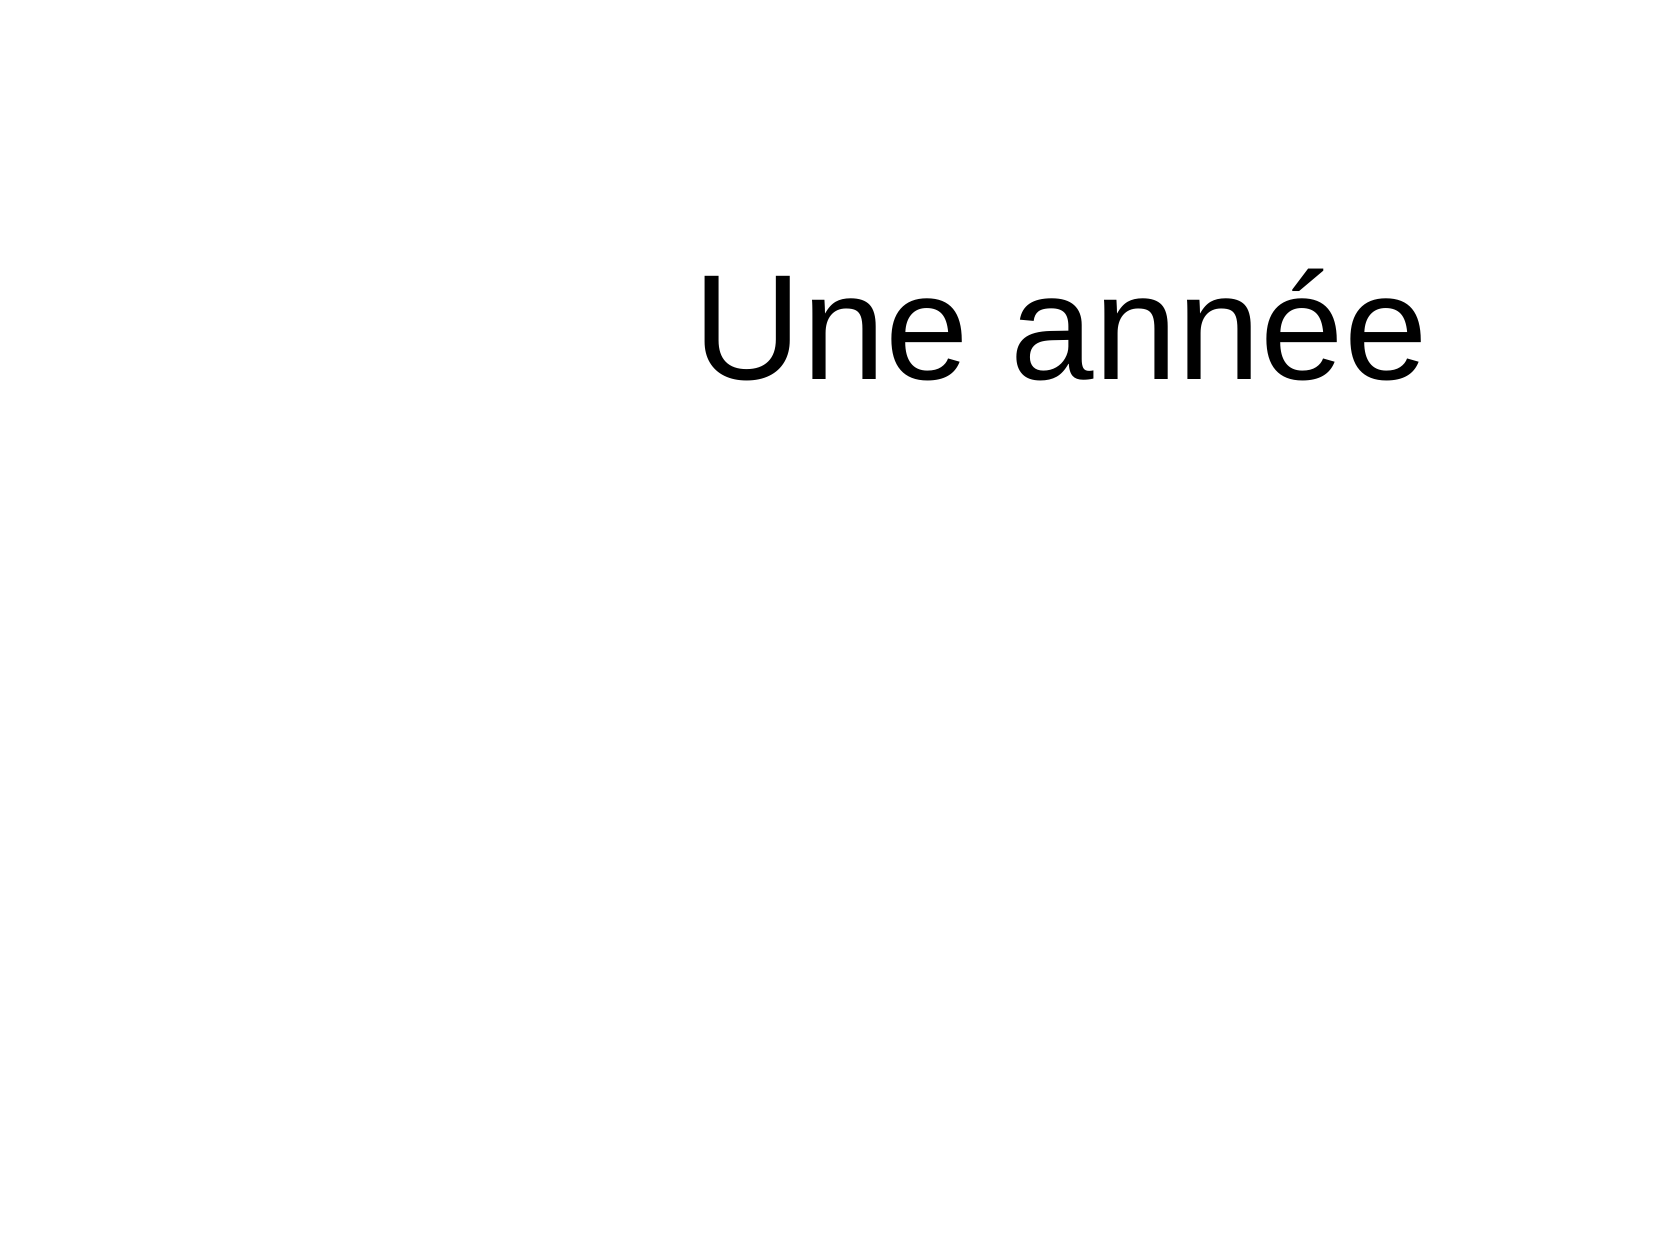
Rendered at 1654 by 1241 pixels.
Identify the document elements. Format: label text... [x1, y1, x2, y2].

text_box Une année [679, 236, 1595, 419]
